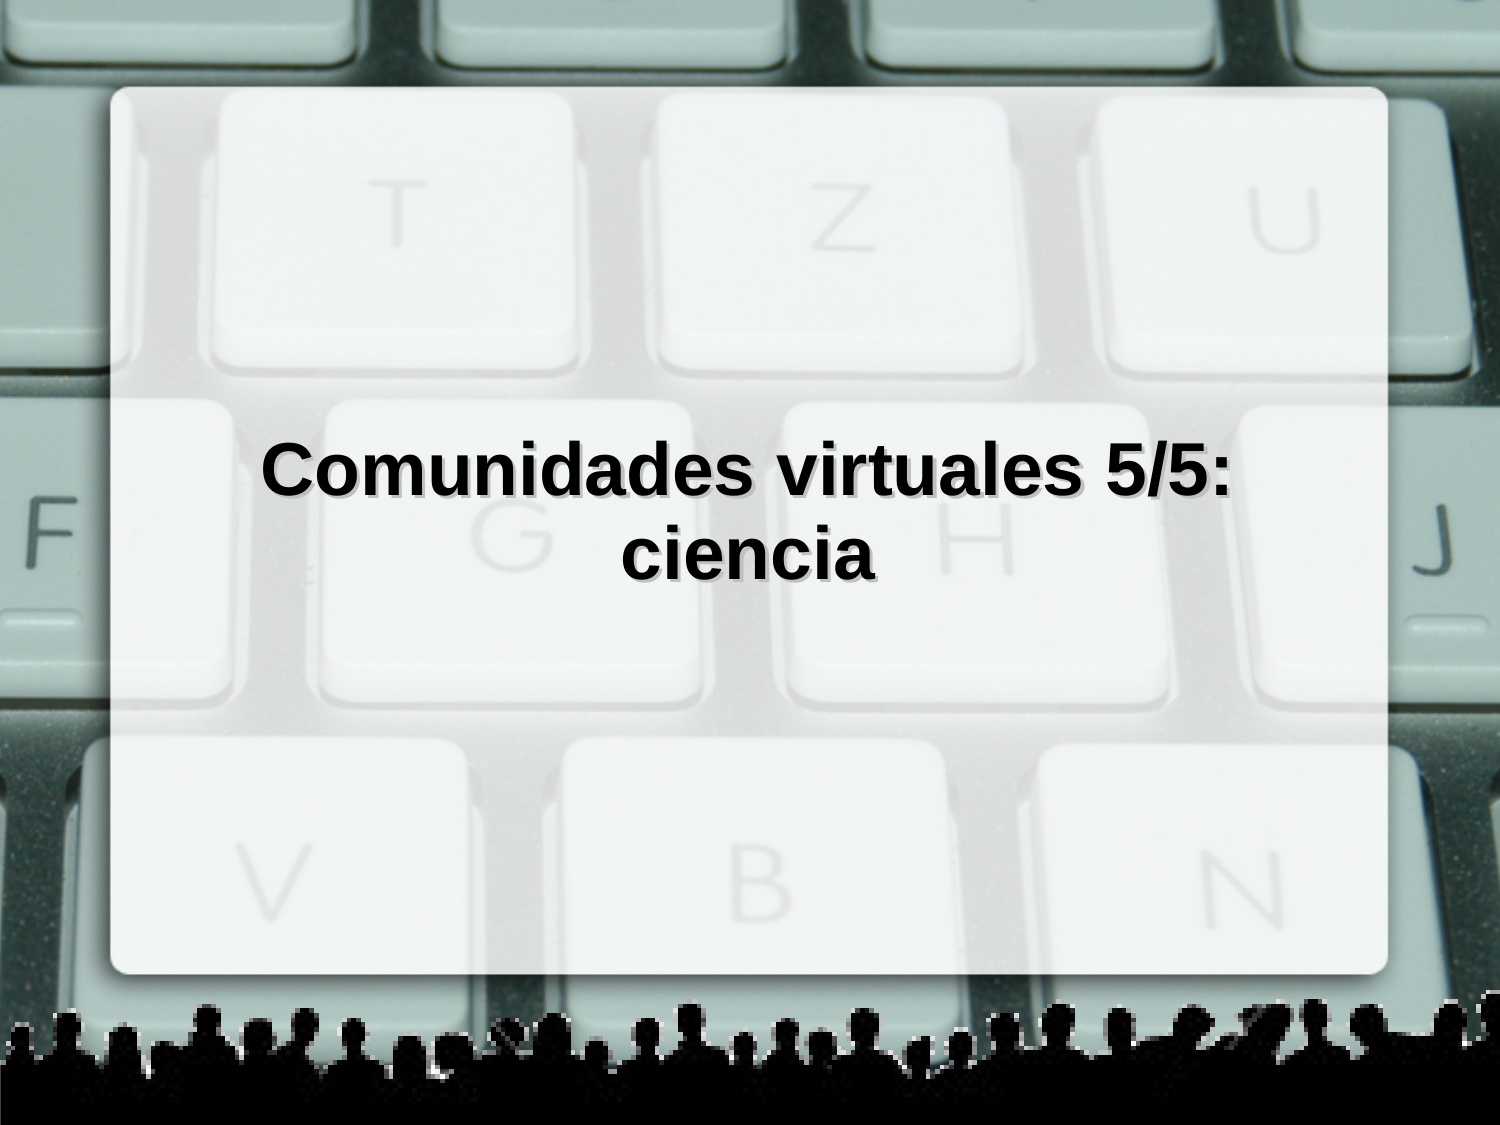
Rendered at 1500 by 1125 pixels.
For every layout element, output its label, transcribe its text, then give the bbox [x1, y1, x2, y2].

picture [0, 0, 1500, 1125]
title Comunidades virtuales 5/5: ciencia [73, 411, 1423, 611]
